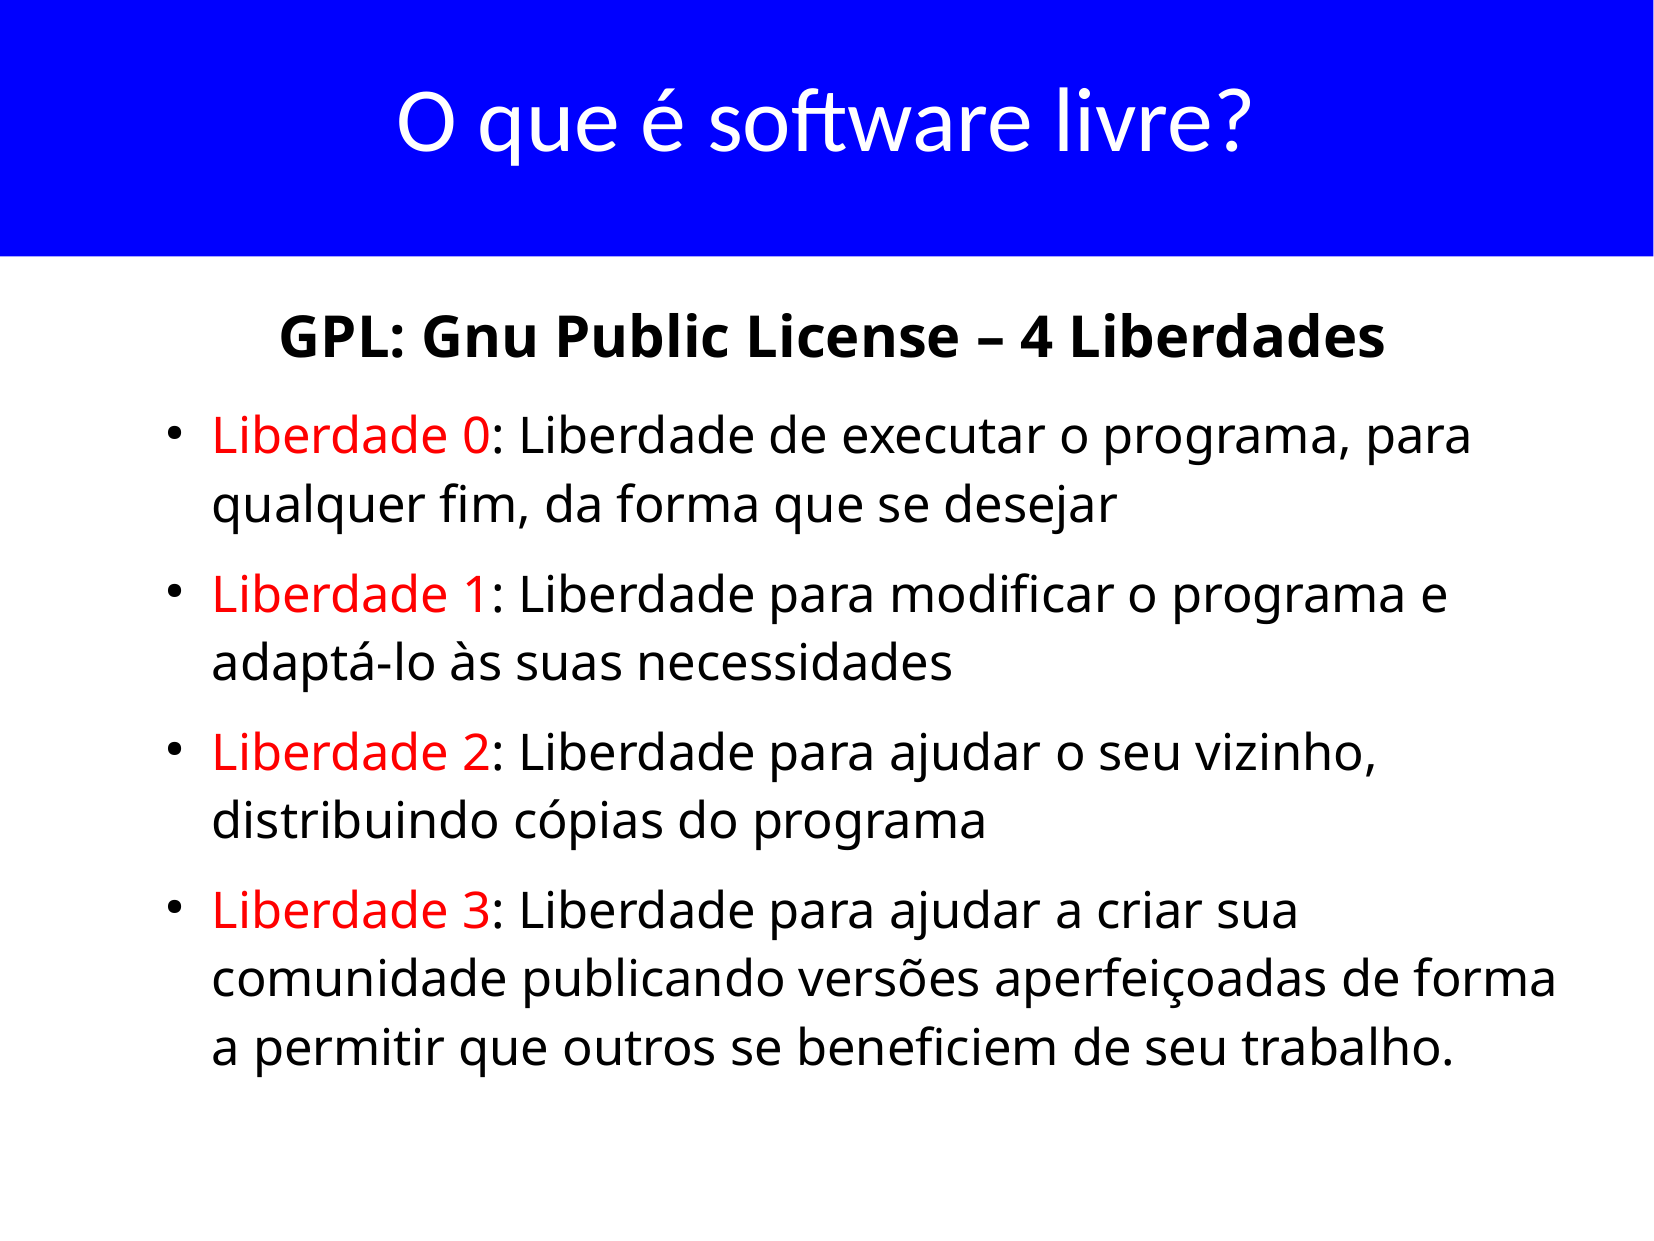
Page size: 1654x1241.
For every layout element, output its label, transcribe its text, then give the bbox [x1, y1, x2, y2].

title O que é software livre? [0, 0, 1654, 257]
list GPL: Gnu Public License – 4 Liberdades Liberdade 0: Liberdade de executar o programa, para qualquer fim, da forma que se desejar Liberdade 1: Liberdade para modificar o programa e adaptá-lo às suas necessidades Liberdade 2: Liberdade para ajudar o seu vizinho, distribuindo cópias do programa Liberdade 3: Liberdade para ajudar a criar sua comunidade publicando versões aperfeiçoadas de forma a permitir que outros se beneficiem de seu trabalho. [88, 295, 1577, 1114]
